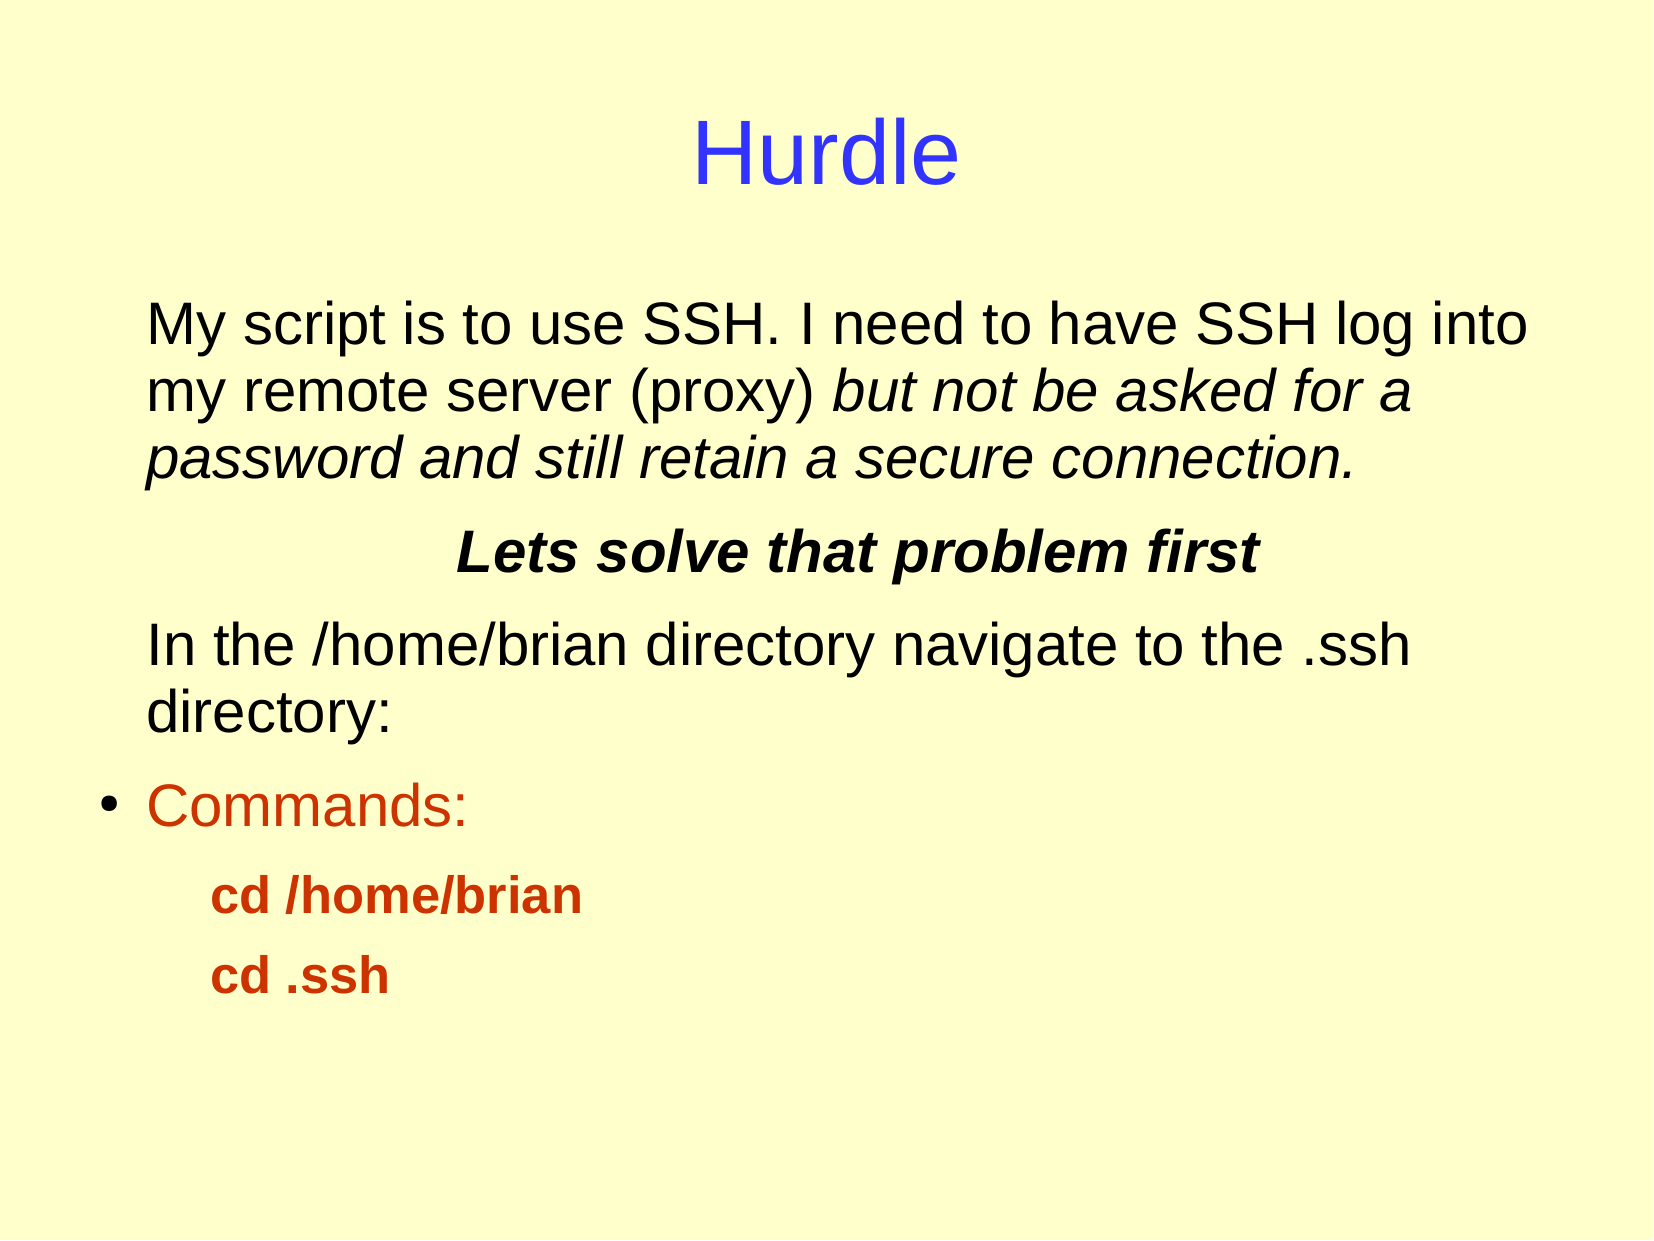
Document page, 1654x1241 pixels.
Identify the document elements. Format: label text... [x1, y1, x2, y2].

title Hurdle [82, 49, 1571, 257]
list My script is to use SSH. I need to have SSH log into my remote server (proxy) but not be asked for a password and still retain a secure connection. Lets solve that problem first In the /home/brian directory navigate to the .ssh directory: Commands: cd /home/brian cd .ssh [82, 290, 1571, 1010]
